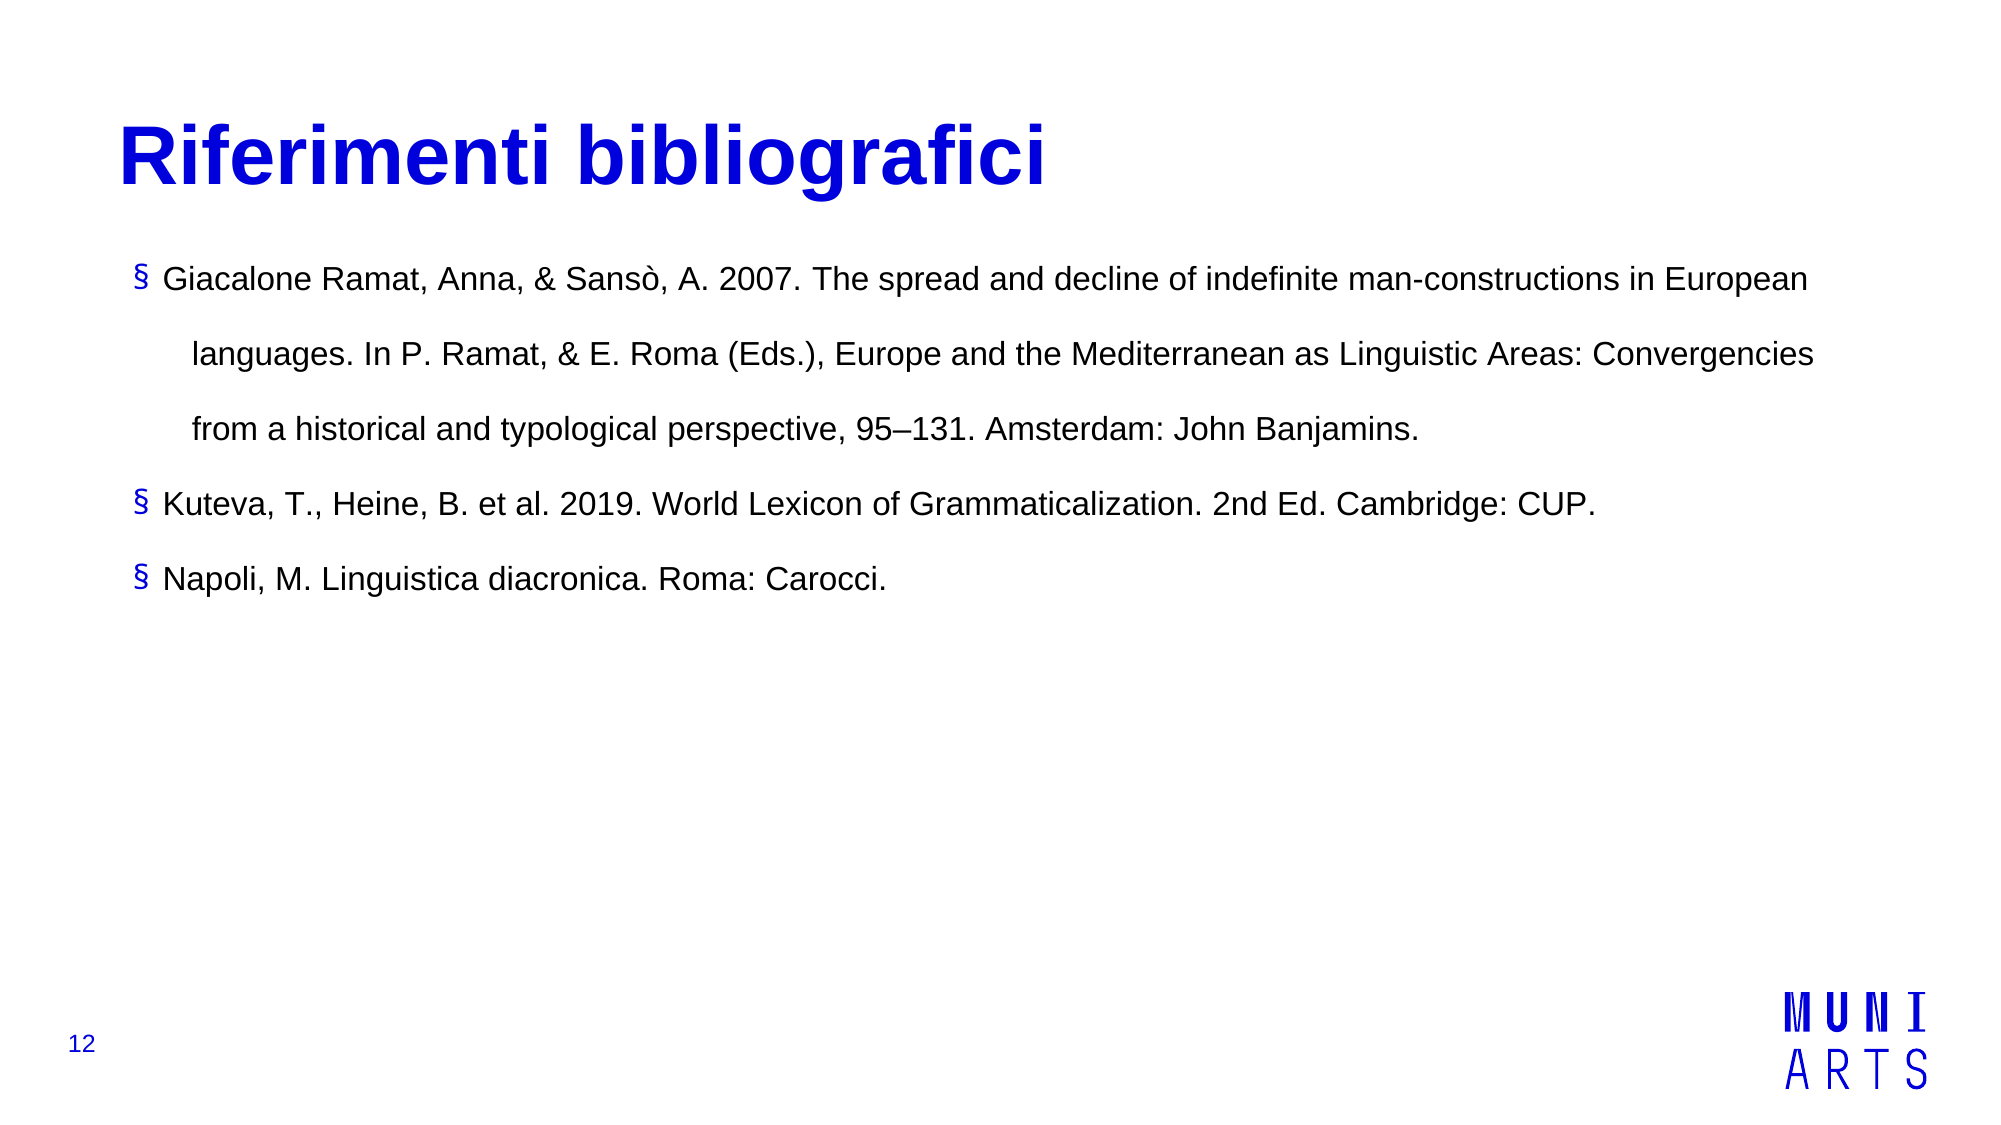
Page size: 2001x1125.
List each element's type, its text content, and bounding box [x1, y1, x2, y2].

title Riferimenti bibliografici [118, 118, 1883, 193]
list Giacalone Ramat, Anna, & Sansò, A. 2007. The spread and decline of indefinite man-constructions in European languages. In P. Ramat, & E. Roma (Eds.), Europe and the Mediterranean as Linguistic Areas: Convergencies from a historical and typological perspective, 95–131. Amsterdam: John Banjamins. Kuteva, T., Heine, B. et al. 2019. World Lexicon of Grammaticalization. 2nd Ed. Cambridge: CUP. Napoli, M. Linguistica diacronica. Roma: Carocci. [109, 221, 1859, 674]
text_box 2 [67, 1021, 110, 1063]
